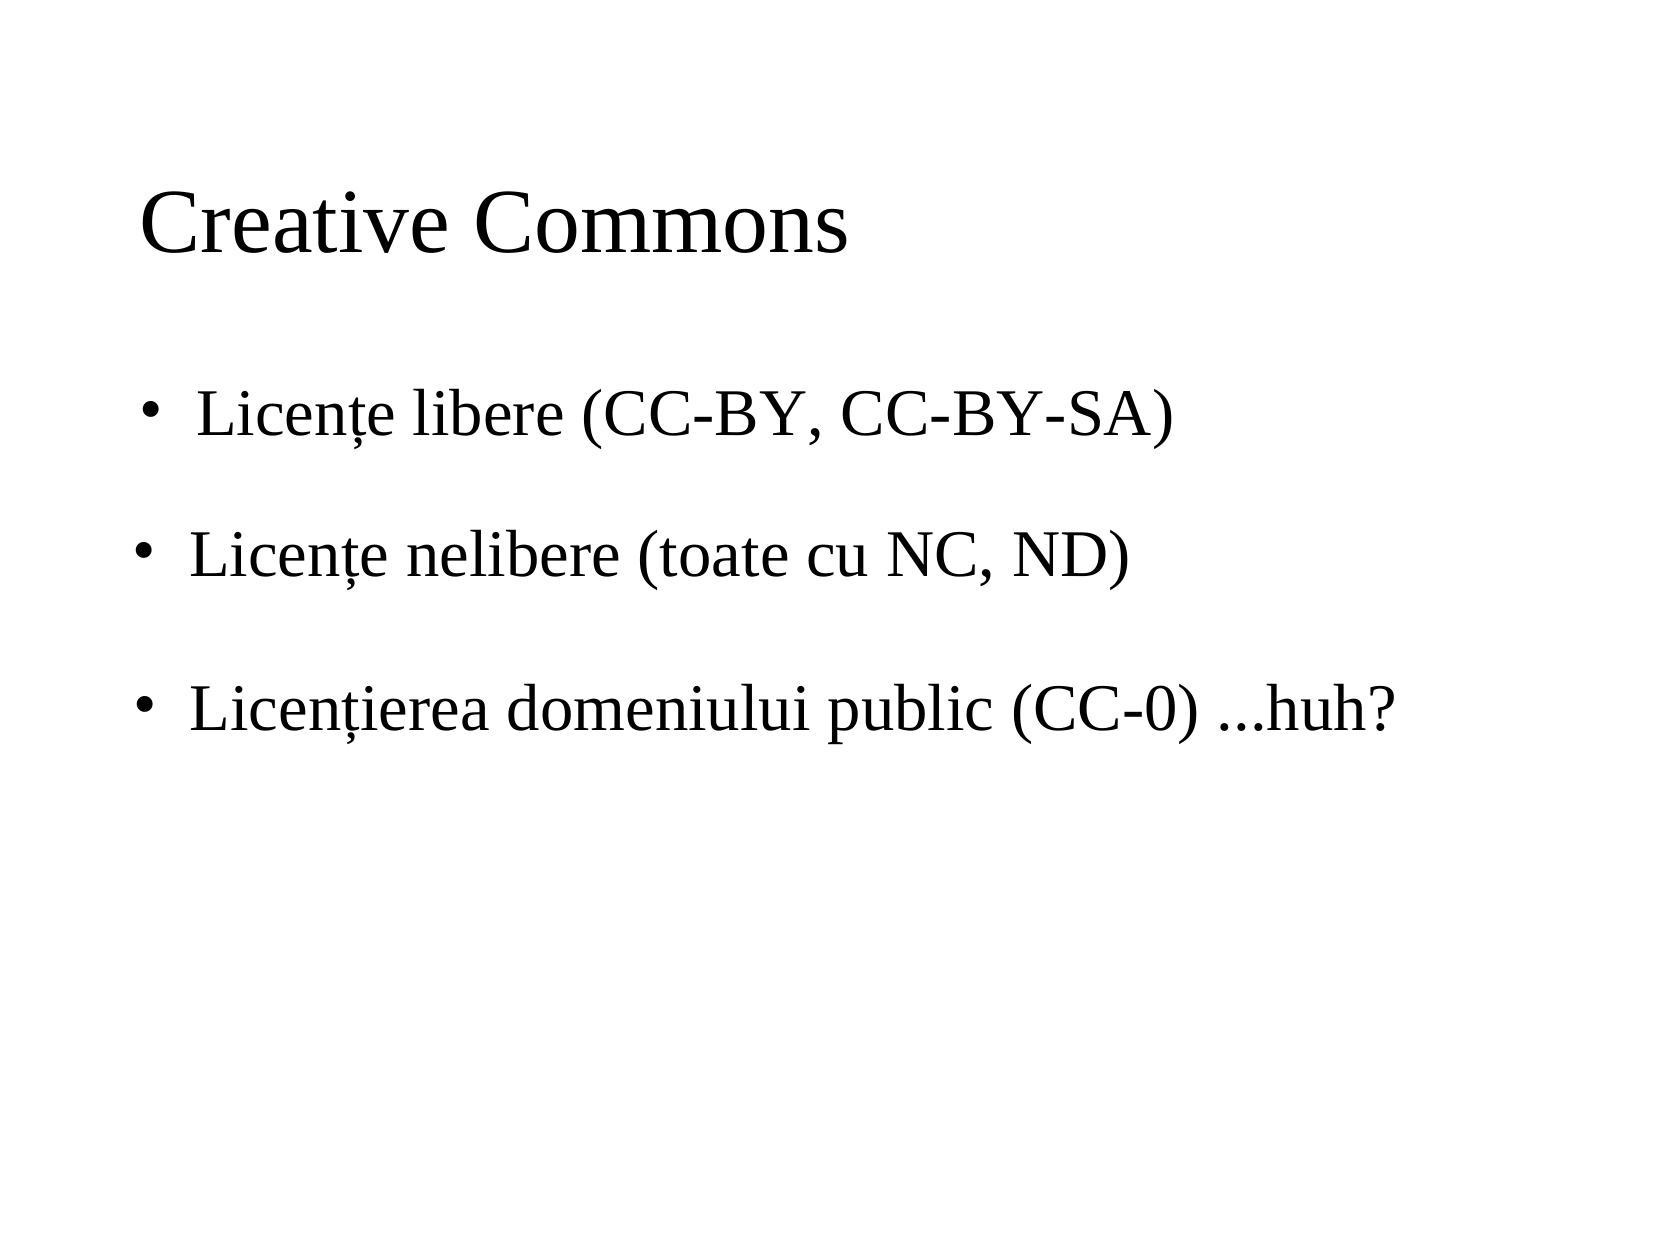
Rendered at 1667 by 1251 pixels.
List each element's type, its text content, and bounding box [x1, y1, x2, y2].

title Creative Commons [124, 110, 1542, 320]
list Licențe nelibere (toate cu NC, ND) [118, 501, 1536, 614]
list Licențe libere (CC-BY, CC-BY-SA) [124, 360, 1542, 473]
list Licențierea domeniului public (CC-0) ...huh? [118, 656, 1536, 768]
